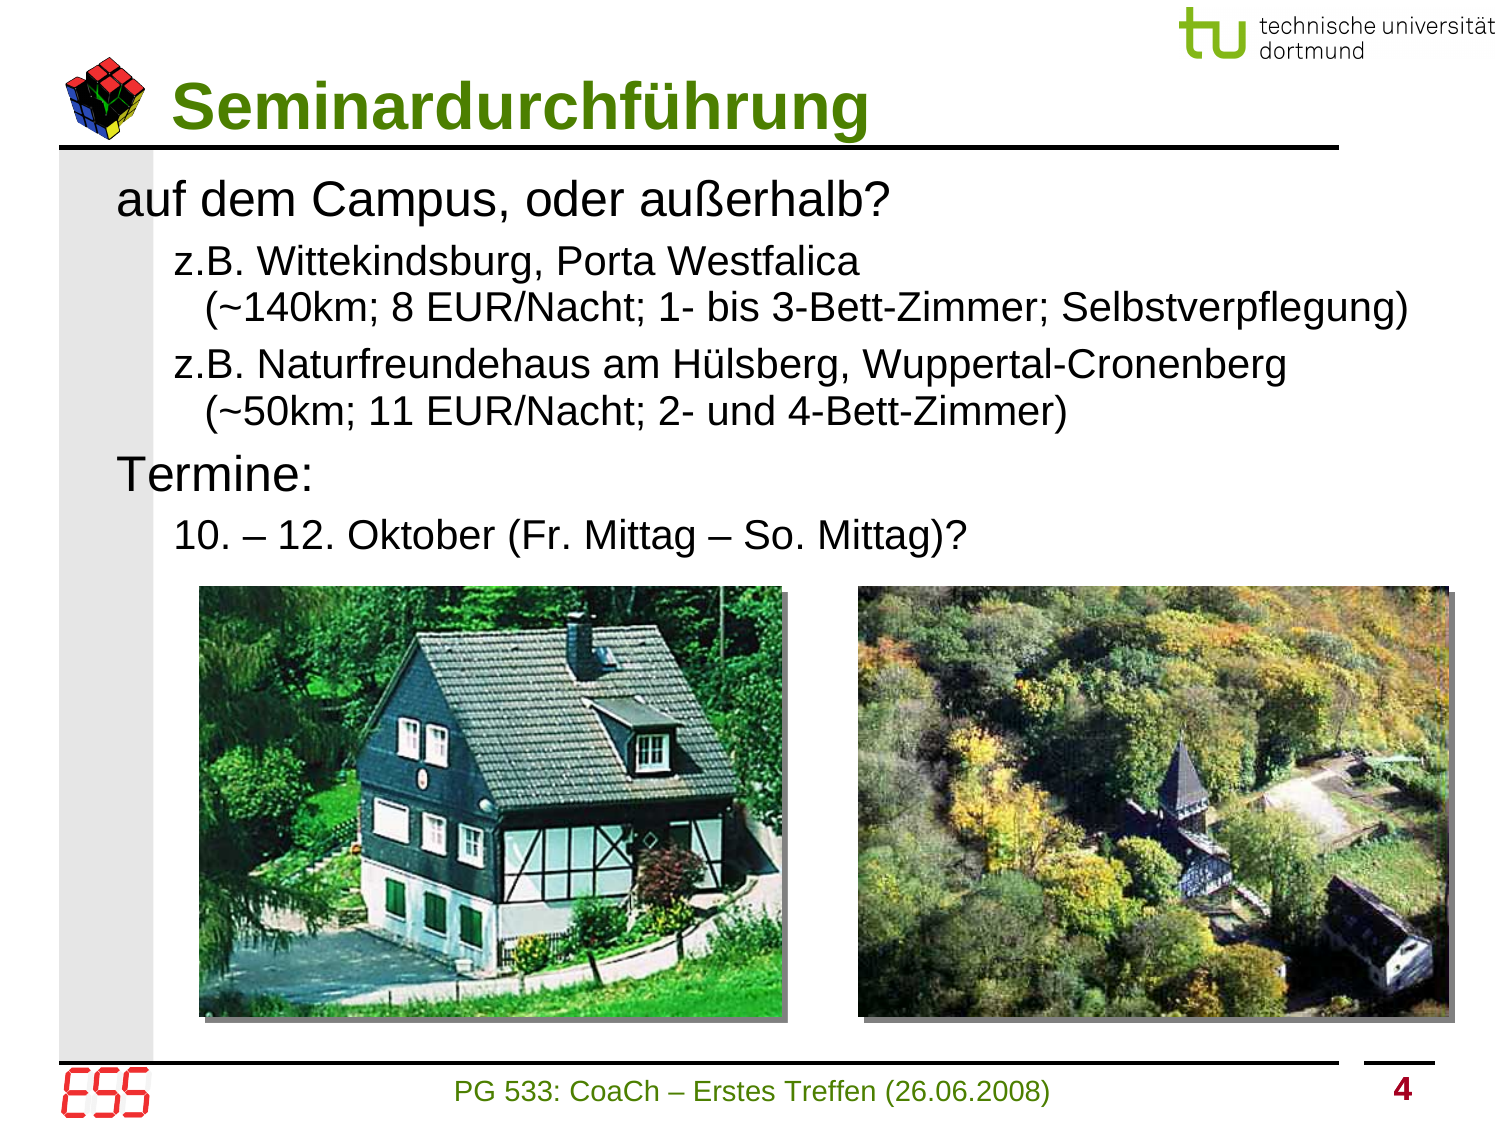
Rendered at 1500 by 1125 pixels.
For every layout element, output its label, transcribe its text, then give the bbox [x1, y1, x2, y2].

title Seminardurchführung [171, 49, 1410, 159]
picture [858, 586, 1449, 1017]
picture [65, 57, 145, 140]
picture [1179, 7, 1495, 59]
list auf dem Campus, oder außerhalb? z.B. Wittekindsburg, Porta Westfalica (~140km; 8 EUR/Nacht; 1- bis 3-Bett-Zimmer; Selbstverpflegung) z.B. Naturfreundehaus am Hülsberg, Wuppertal-Cronenberg (~50km; 11 EUR/Nacht; 2- und 4-Bett-Zimmer) Termine: 10. – 12. Oktober (Fr. Mittag – So. Mittag)? [116, 171, 1474, 1064]
picture [61, 1067, 152, 1118]
picture [199, 586, 782, 1017]
